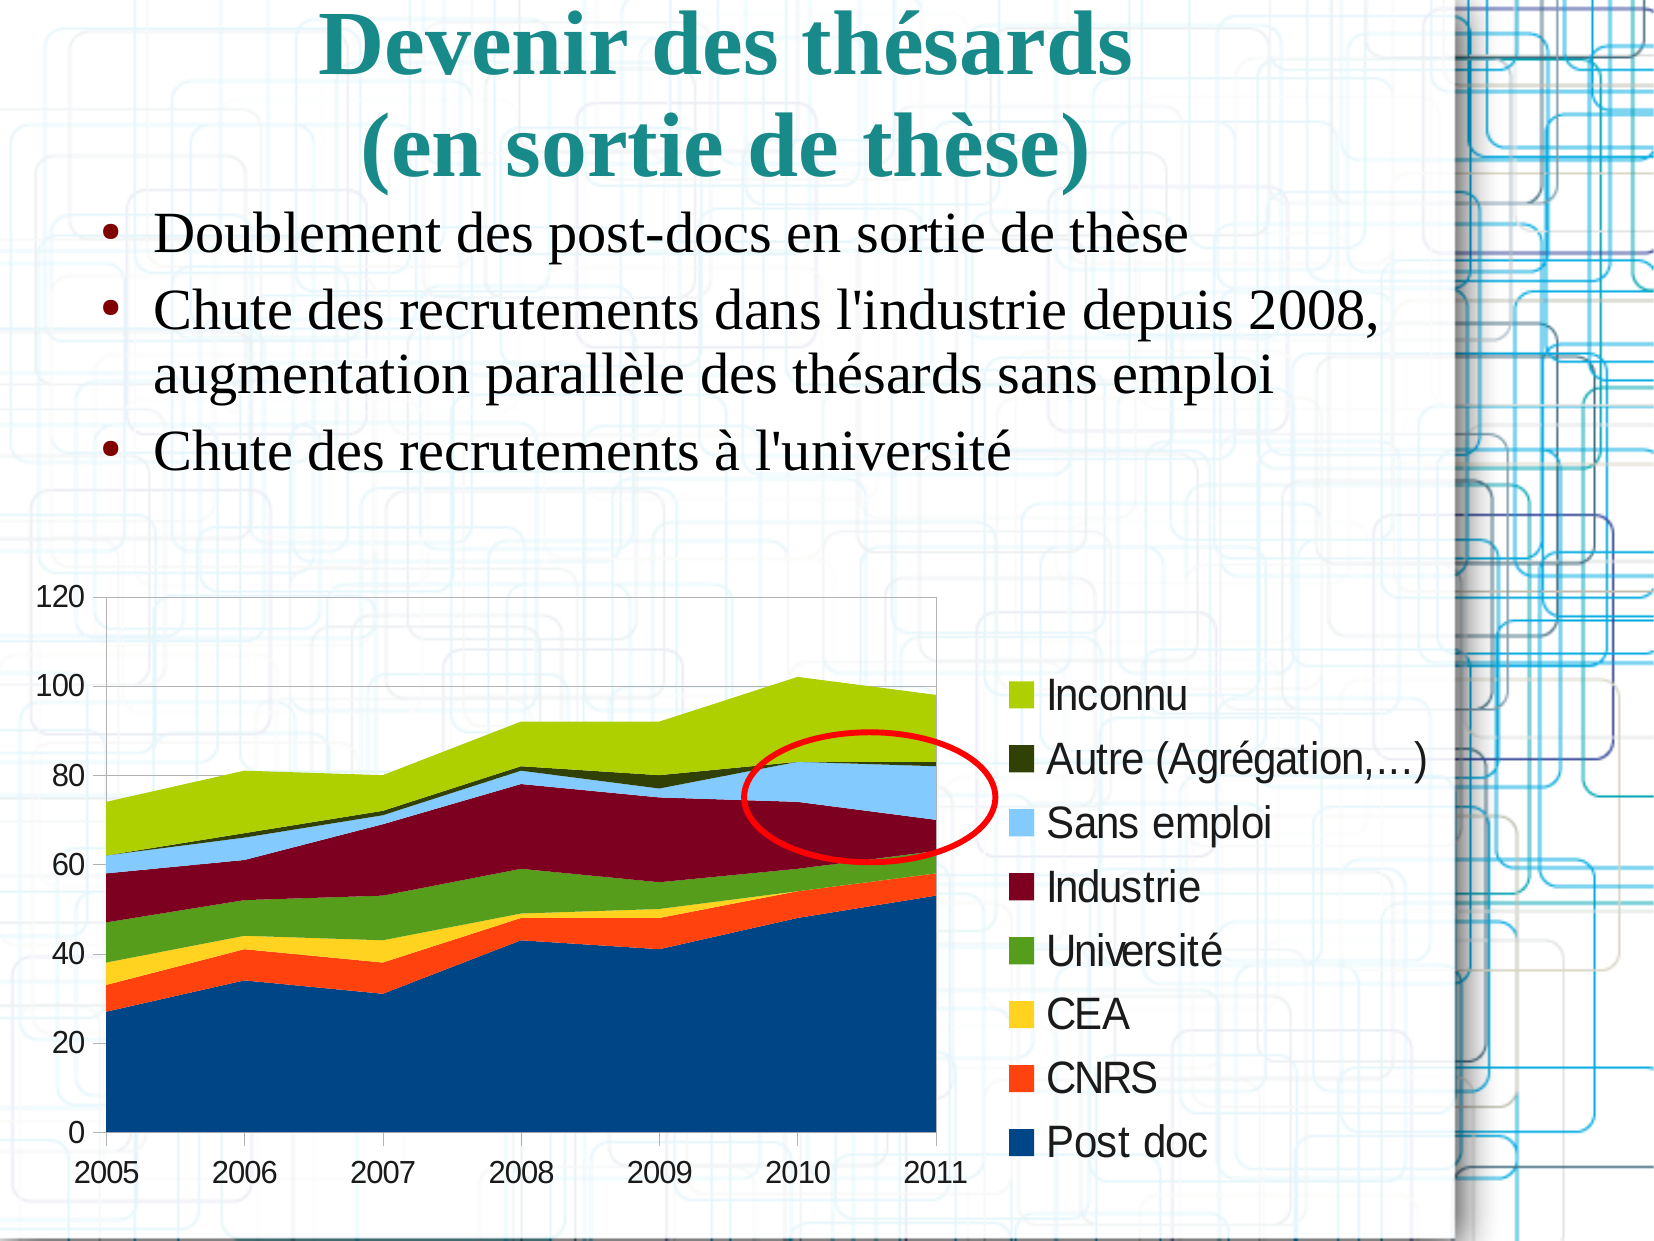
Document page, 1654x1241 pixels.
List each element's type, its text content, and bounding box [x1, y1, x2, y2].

list Doublement des post-docs en sortie de thèse Chute des recrutements dans l'industrie depuis 2008, augmentation parallèle des thésards sans emploi Chute des recrutements à l'université [82, 200, 1418, 779]
list Doublement des post-docs en sortie de thèse Chute des recrutements dans l'industrie depuis 2008, augmentation parallèle des thésards sans emploi Chute des recrutements à l'université [82, 815, 1418, 1223]
title Devenir des thésards (en sortie de thèse) [0, 0, 1453, 197]
picture [0, 0, 1654, 1241]
